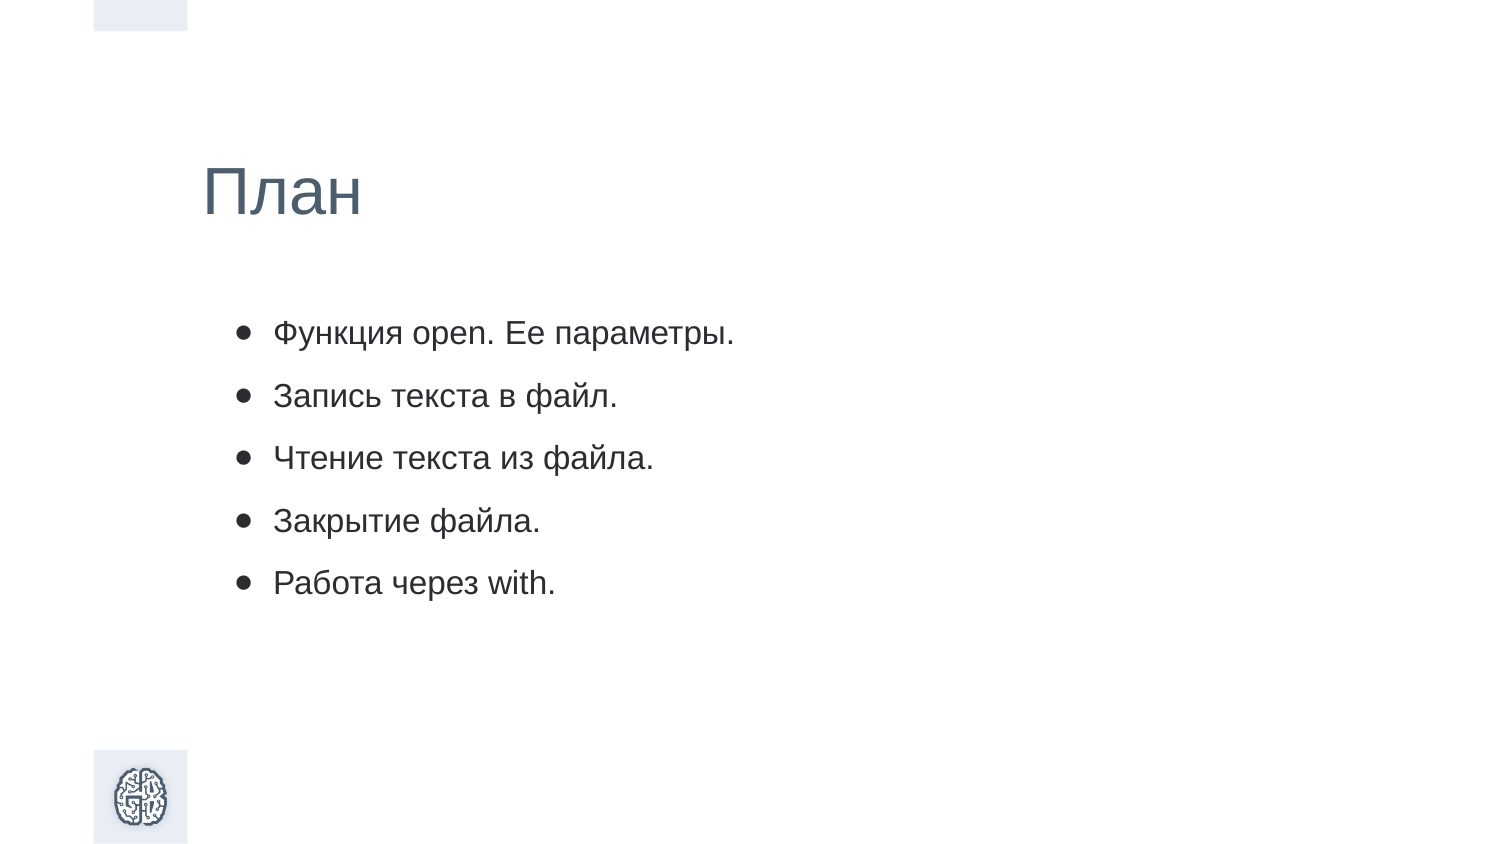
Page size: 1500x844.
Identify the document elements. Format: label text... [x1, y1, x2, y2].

picture [106, 760, 175, 834]
text_box Чтение текста из файла. [187, 409, 1312, 472]
text_box План [187, 93, 1312, 282]
text_box Запись текста в файл. [187, 358, 1312, 409]
text_box Работа через with. [187, 534, 1312, 608]
text_box Функция open. Ее параметры. [187, 284, 1312, 358]
text_box Закрытие файла. [187, 472, 1312, 534]
